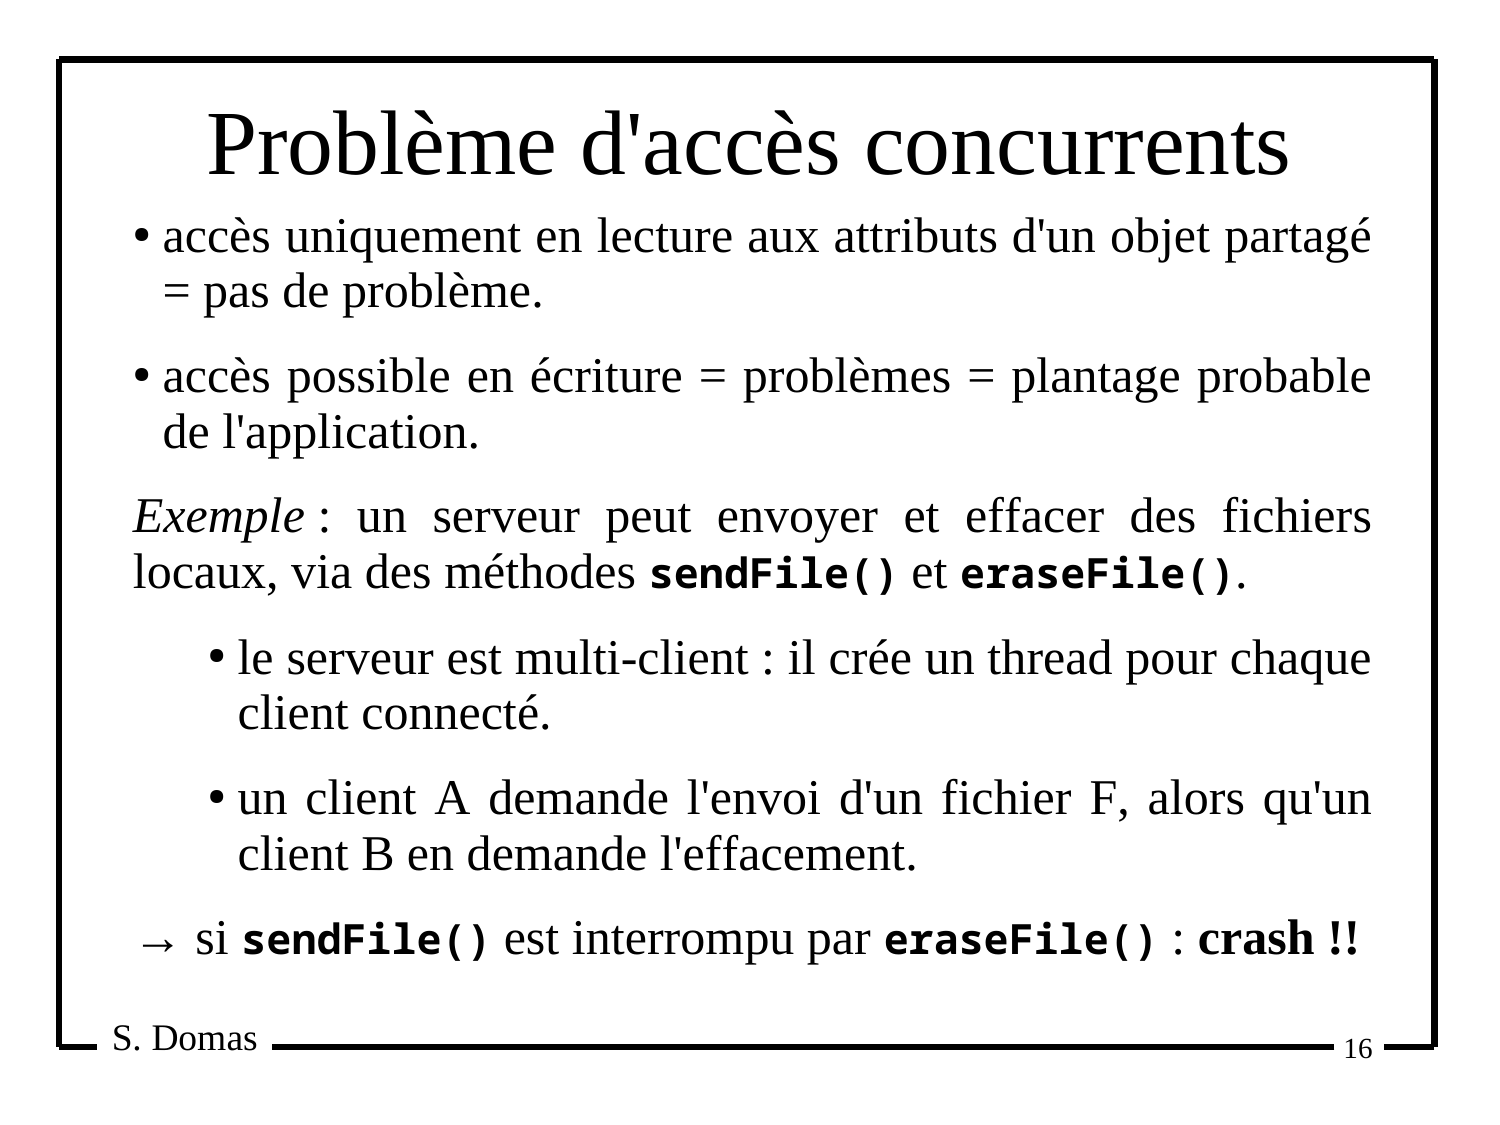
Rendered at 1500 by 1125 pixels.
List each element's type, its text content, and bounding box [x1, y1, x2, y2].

title Problème d'accès concurrents [112, 49, 1388, 238]
text_box S. Domas [97, 1009, 273, 1067]
text_box accès uniquement en lecture aux attributs d'un objet partagé = pas de problème. accès possible en écriture = problèmes = plantage probable de l'application. Exemple : un serveur peut envoyer et effacer des fichiers locaux, via des méthodes sendFile() et eraseFile(). le serveur est multi-client : il crée un thread pour chaque client connecté. un client A demande l'envoi d'un fichier F, alors qu'un client B en demande l'effacement. → si sendFile() est interrompu par eraseFile() : crash !! [118, 238, 1388, 975]
